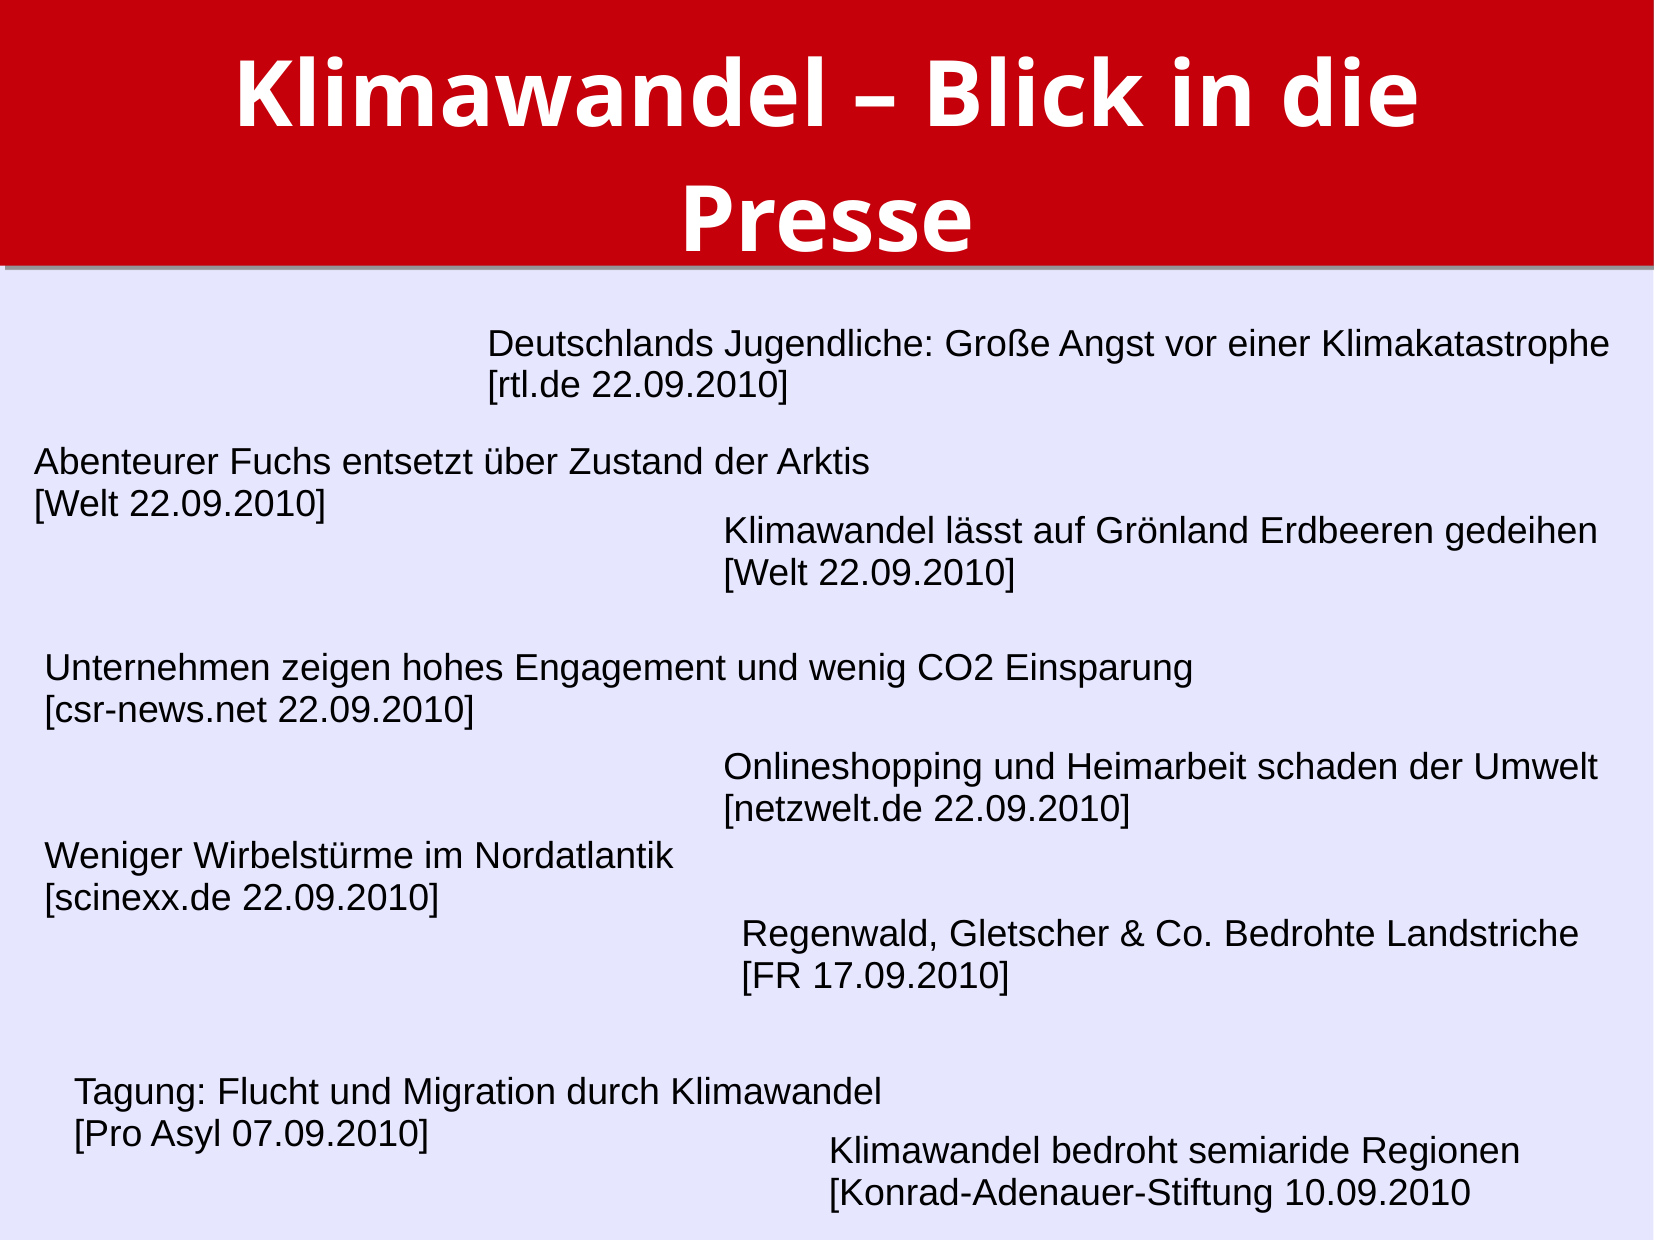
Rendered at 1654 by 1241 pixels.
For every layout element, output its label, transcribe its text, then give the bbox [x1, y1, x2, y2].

text_box Onlineshopping und Heimarbeit schaden der Umwelt [netzwelt.de 22.09.2010] [708, 738, 1614, 837]
text_box Regenwald, Gletscher & Co. Bedrohte Landstriche [FR 17.09.2010] [726, 905, 1595, 1004]
text_box Weniger Wirbelstürme im Nordatlantik [scinexx.de 22.09.2010] [29, 826, 689, 926]
text_box Tagung: Flucht und Migration durch Klimawandel [Pro Asyl 07.09.2010] [59, 1062, 898, 1162]
title Klimawandel – Blick in die Presse [82, 49, 1571, 257]
text_box Deutschlands Jugendliche: Große Angst vor einer Klimakatastrophe [rtl.de 22.09.2010] [472, 314, 1626, 414]
text_box Abenteurer Fuchs entsetzt über Zustand der Arktis [Welt 22.09.2010] [19, 432, 886, 532]
text_box Klimawandel bedroht semiaride Regionen [Konrad-Adenauer-Stiftung 10.09.2010 [814, 1122, 1536, 1221]
text_box Unternehmen zeigen hohes Engagement und wenig CO2 Einsparung [csr-news.net 22.09.2010] [29, 639, 1209, 739]
text_box Klimawandel lässt auf Grönland Erdbeeren gedeihen [Welt 22.09.2010] [708, 501, 1614, 601]
